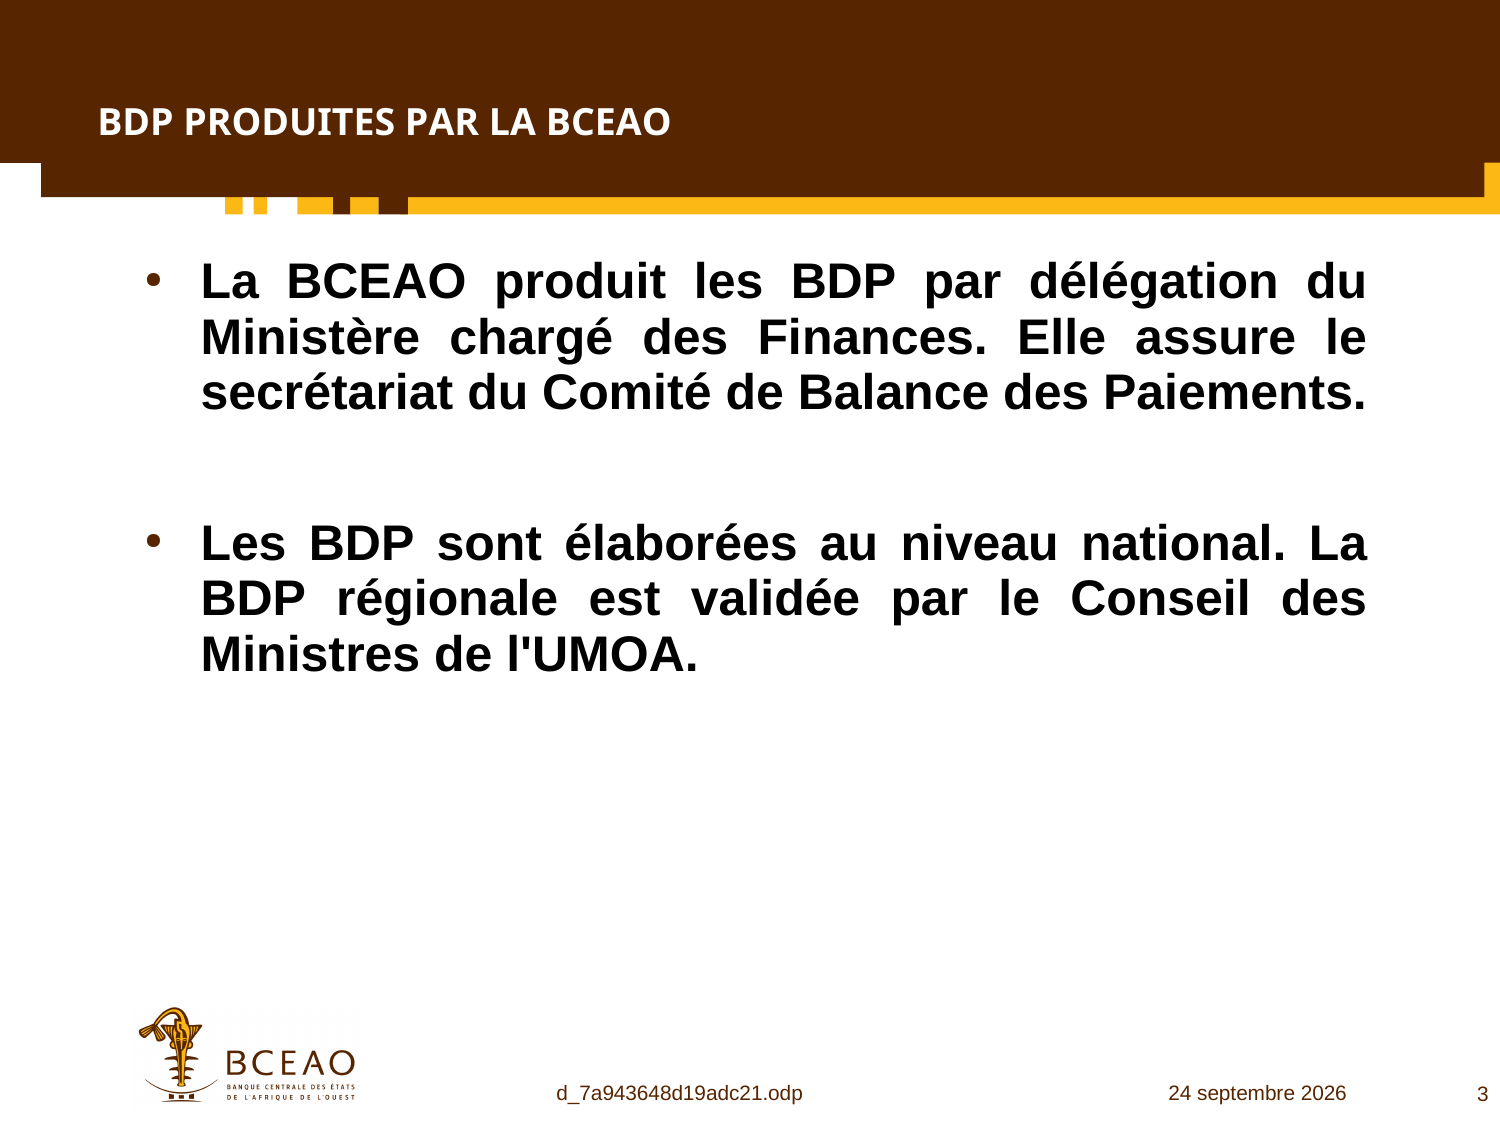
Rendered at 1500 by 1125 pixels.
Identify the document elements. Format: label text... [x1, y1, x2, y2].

title BDP PRODUITES PAR LA BCEAO [41, 69, 1485, 157]
picture [133, 1002, 360, 1111]
list La BCEAO produit les BDP par délégation du Ministère chargé des Finances. Elle assure le secrétariat du Comité de Balance des Paiements. Les BDP sont élaborées au niveau national. La BDP régionale est validée par le Conseil des Ministres de l'UMOA. [126, 253, 1409, 959]
